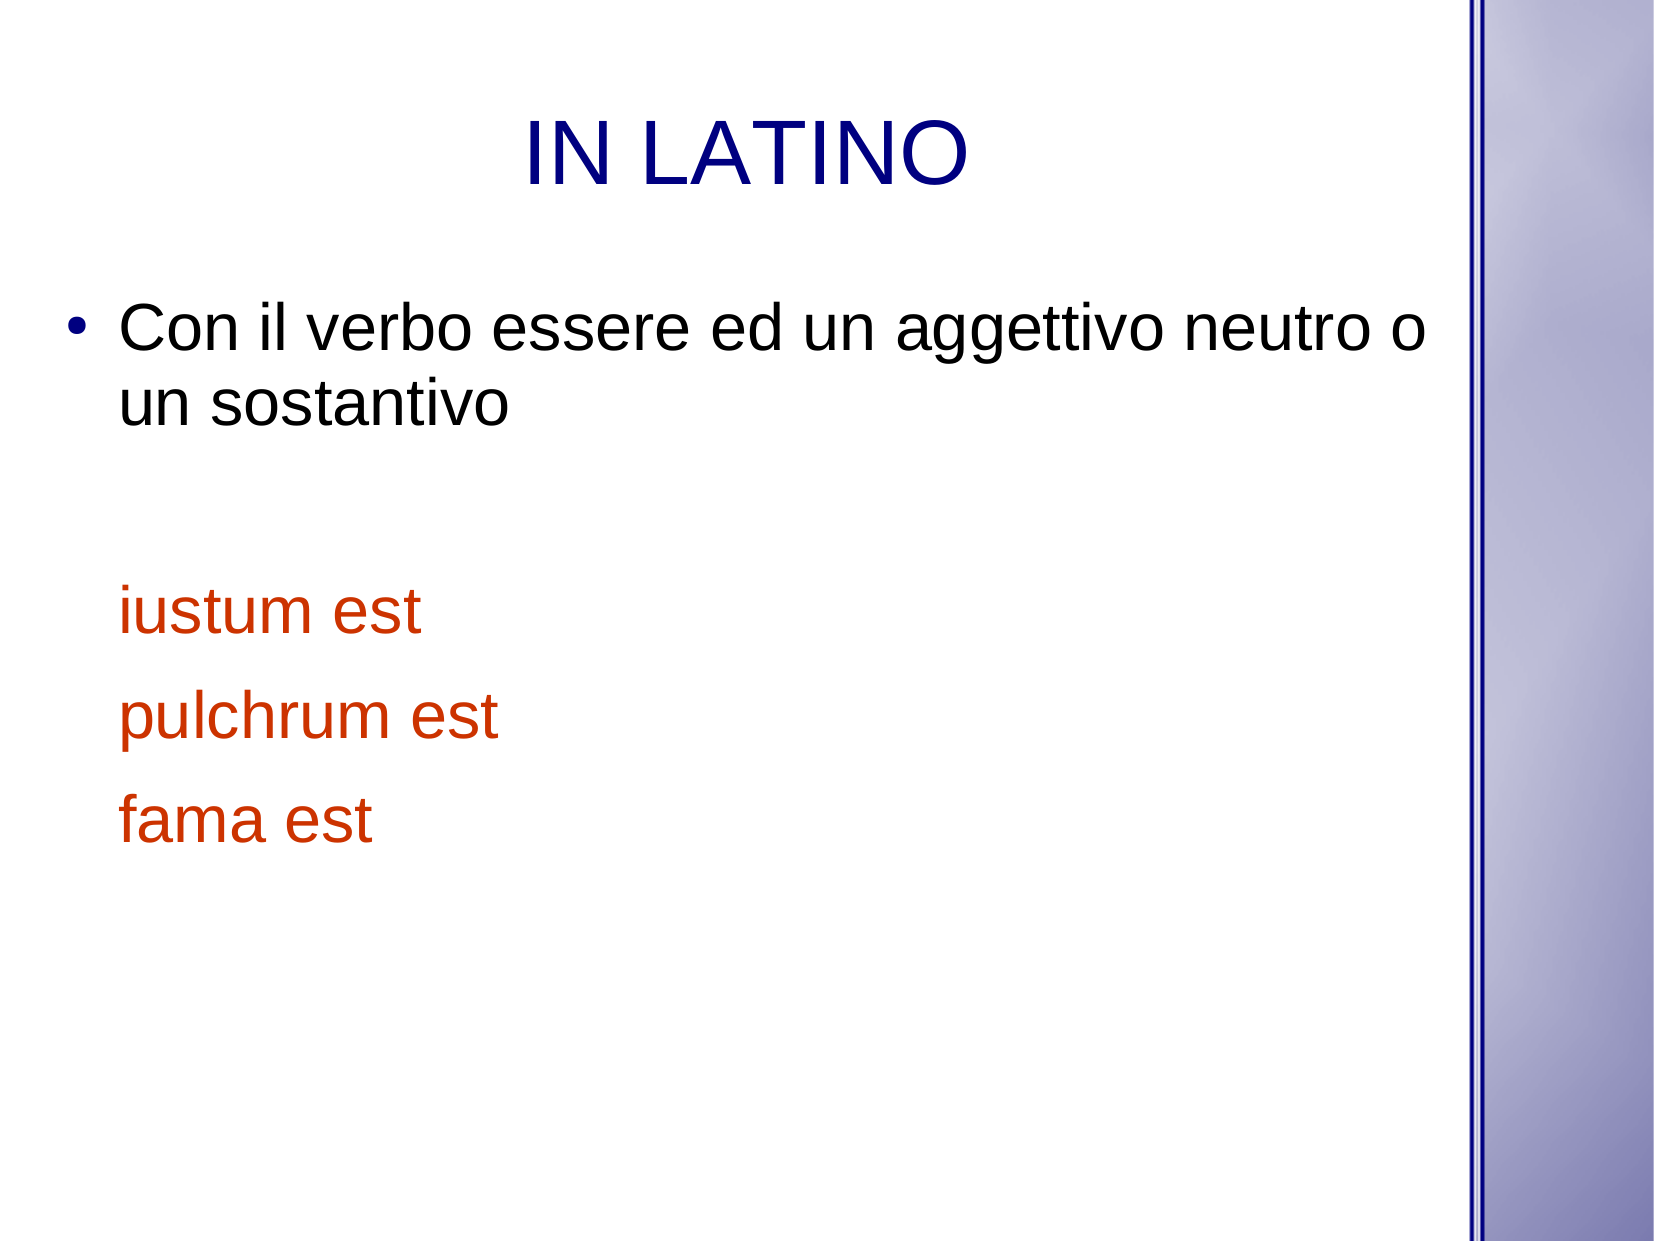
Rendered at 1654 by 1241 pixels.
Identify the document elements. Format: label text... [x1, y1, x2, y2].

list Con il verbo essere ed un aggettivo neutro o un sostantivo iustum est pulchrum est fama est [47, 290, 1447, 1109]
title IN LATINO [47, 49, 1447, 257]
picture [0, 0, 1654, 1241]
